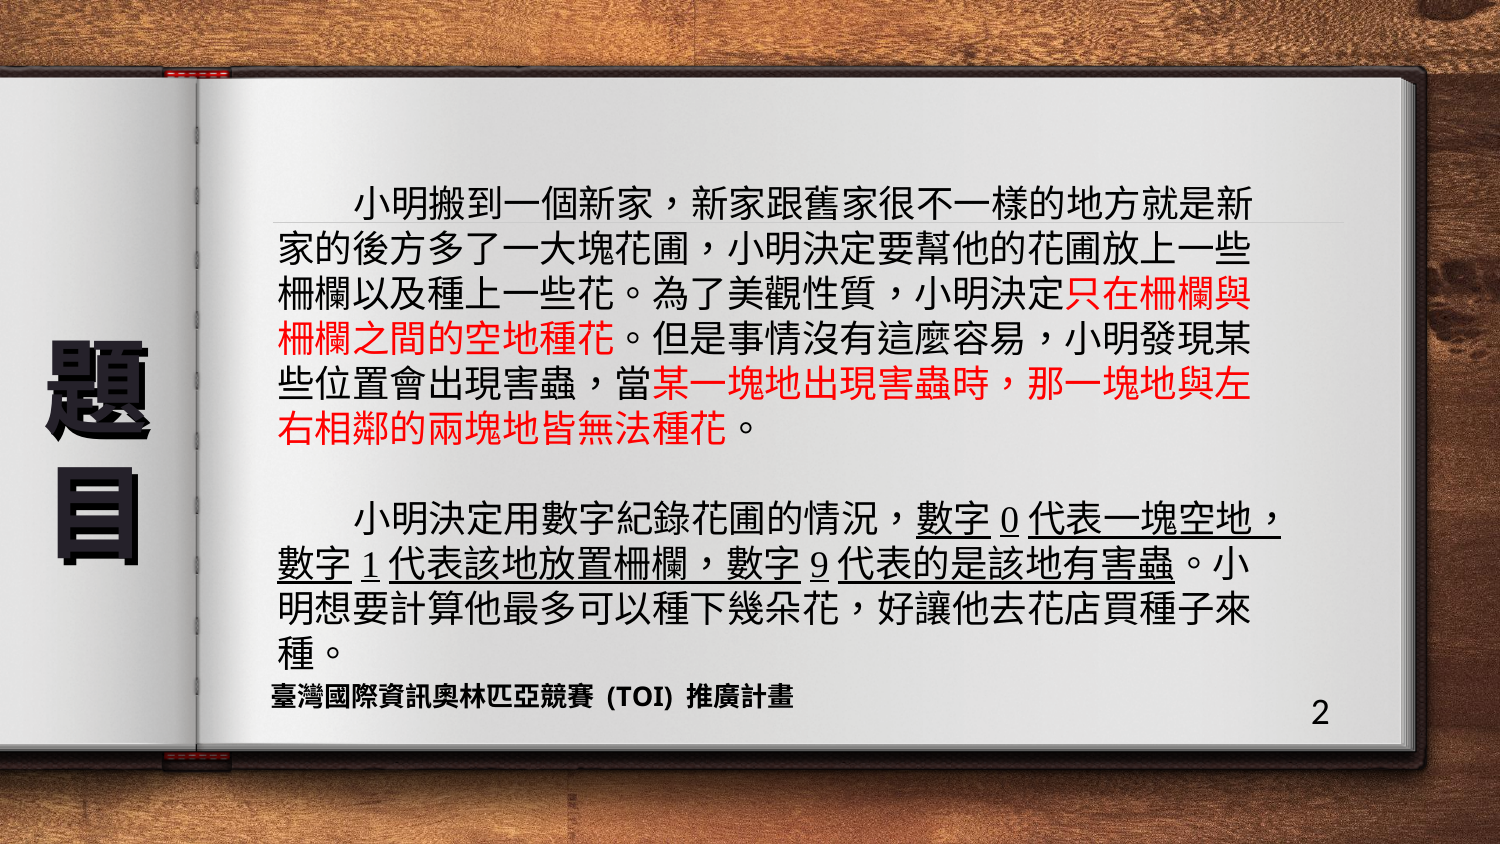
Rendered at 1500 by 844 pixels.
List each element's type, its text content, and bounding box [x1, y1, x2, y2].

text_box [1295, 672, 1386, 737]
text_box 小明搬到一個新家，新家跟舊家很不一樣的地方就是新家的後方多了一大塊花圃，小明決定要幫他的花圃放上一些柵欄以及種上一些花。為了美觀性質，小明決定只在柵欄與柵欄之間的空地種花。但是事情沒有這麼容易，小明發現某些位置會出現害蟲，當某一塊地出現害蟲時，那一塊地與左右相鄰的兩塊地皆無法種花。 小明決定用數字紀錄花圃的情況，數字0代表一塊空地，數字1代表該地放置柵欄，數字9代表的是該地有害蟲。小明想要計算他最多可以種下幾朵花，好讓他去花店買種子來種。 [262, 173, 1296, 683]
title 題 目 [28, 306, 210, 552]
